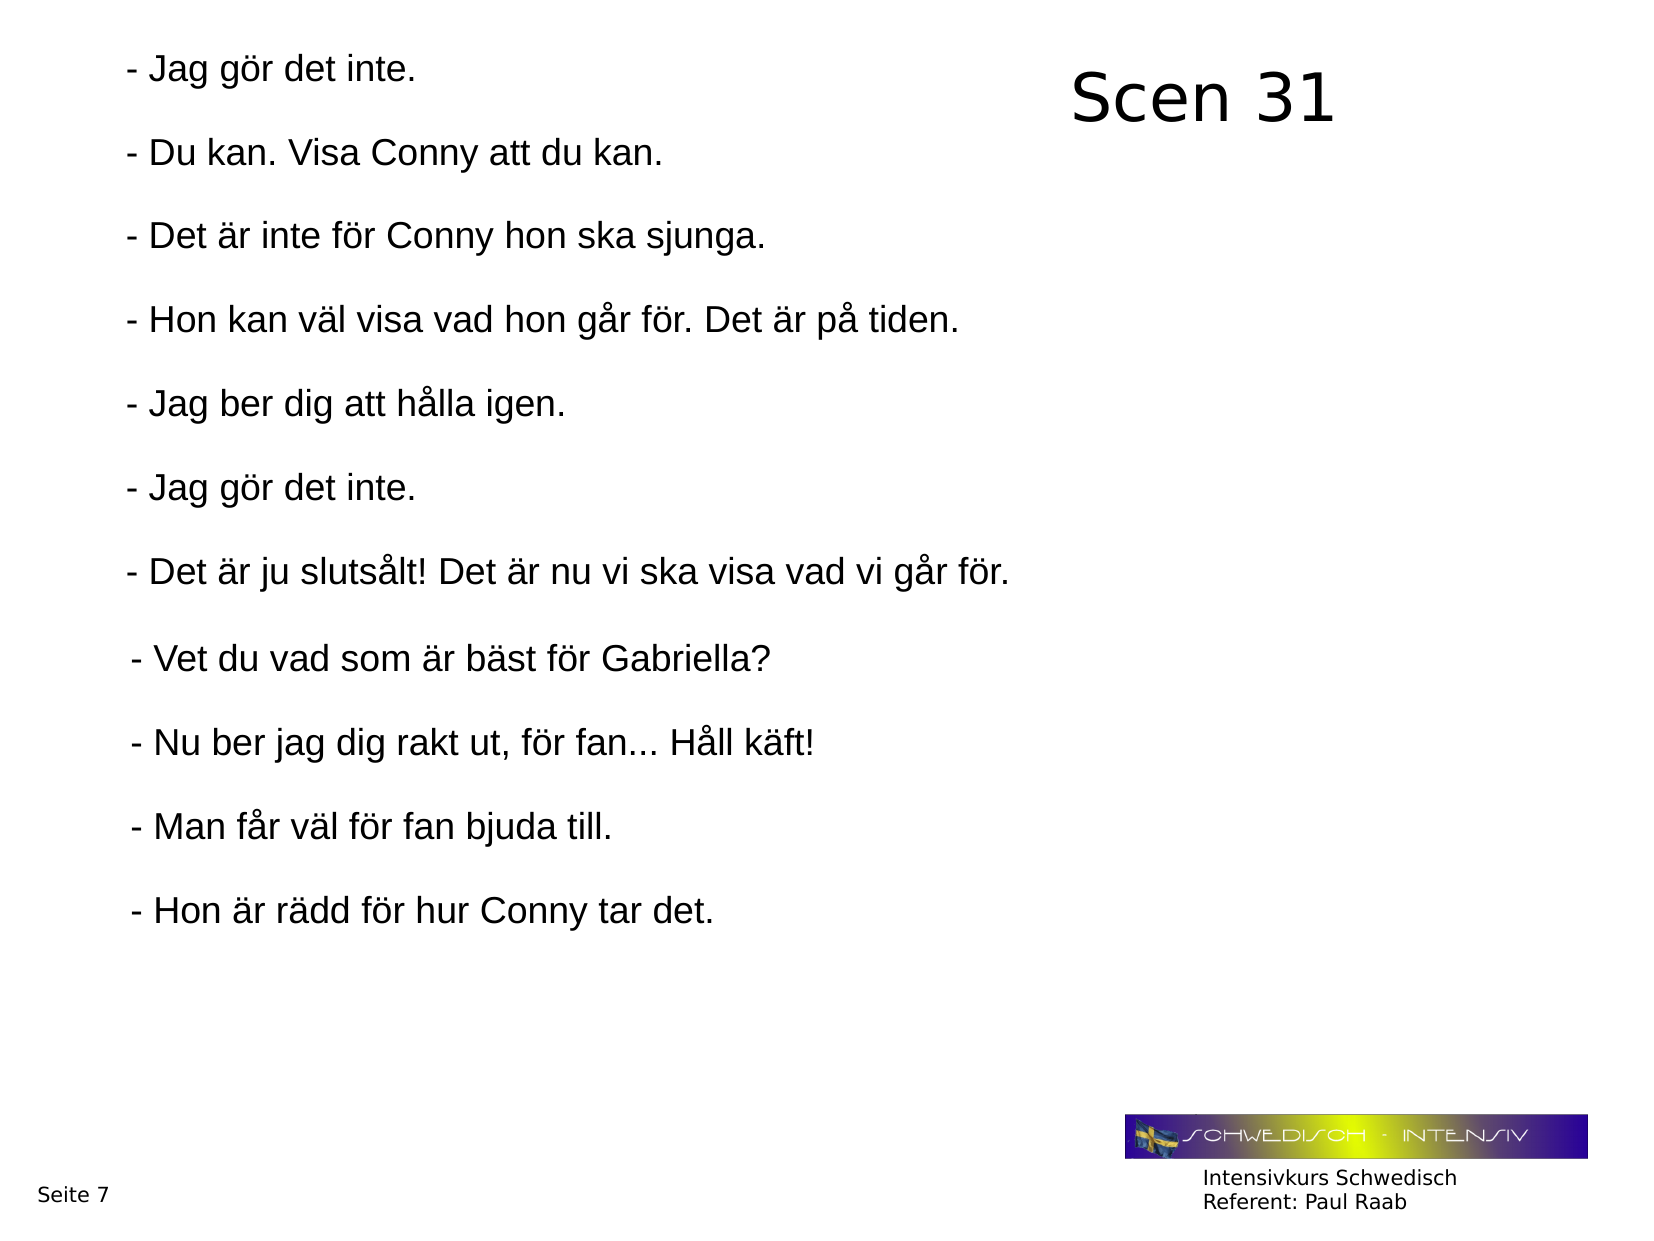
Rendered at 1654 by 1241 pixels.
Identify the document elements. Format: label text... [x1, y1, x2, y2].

text_box - Jag gör det inte. - Du kan. Visa Conny att du kan. - Det är inte för Conny hon ska sjunga. - Hon kan väl visa vad hon går för. Det är på tiden. - Jag ber dig att hålla igen. - Jag gör det inte. - Det är ju slutsålt! Det är nu vi ska visa vad vi går för. [111, 39, 1203, 643]
text_box - Vet du vad som är bäst för Gabriella? - Nu ber jag dig rakt ut, för fan... Håll käft! - Man får väl för fan bjuda till. - Hon är rädd för hur Conny tar det. [115, 630, 880, 939]
picture [1125, 1114, 1588, 1159]
text_box Scen 31 [1034, 52, 1370, 145]
